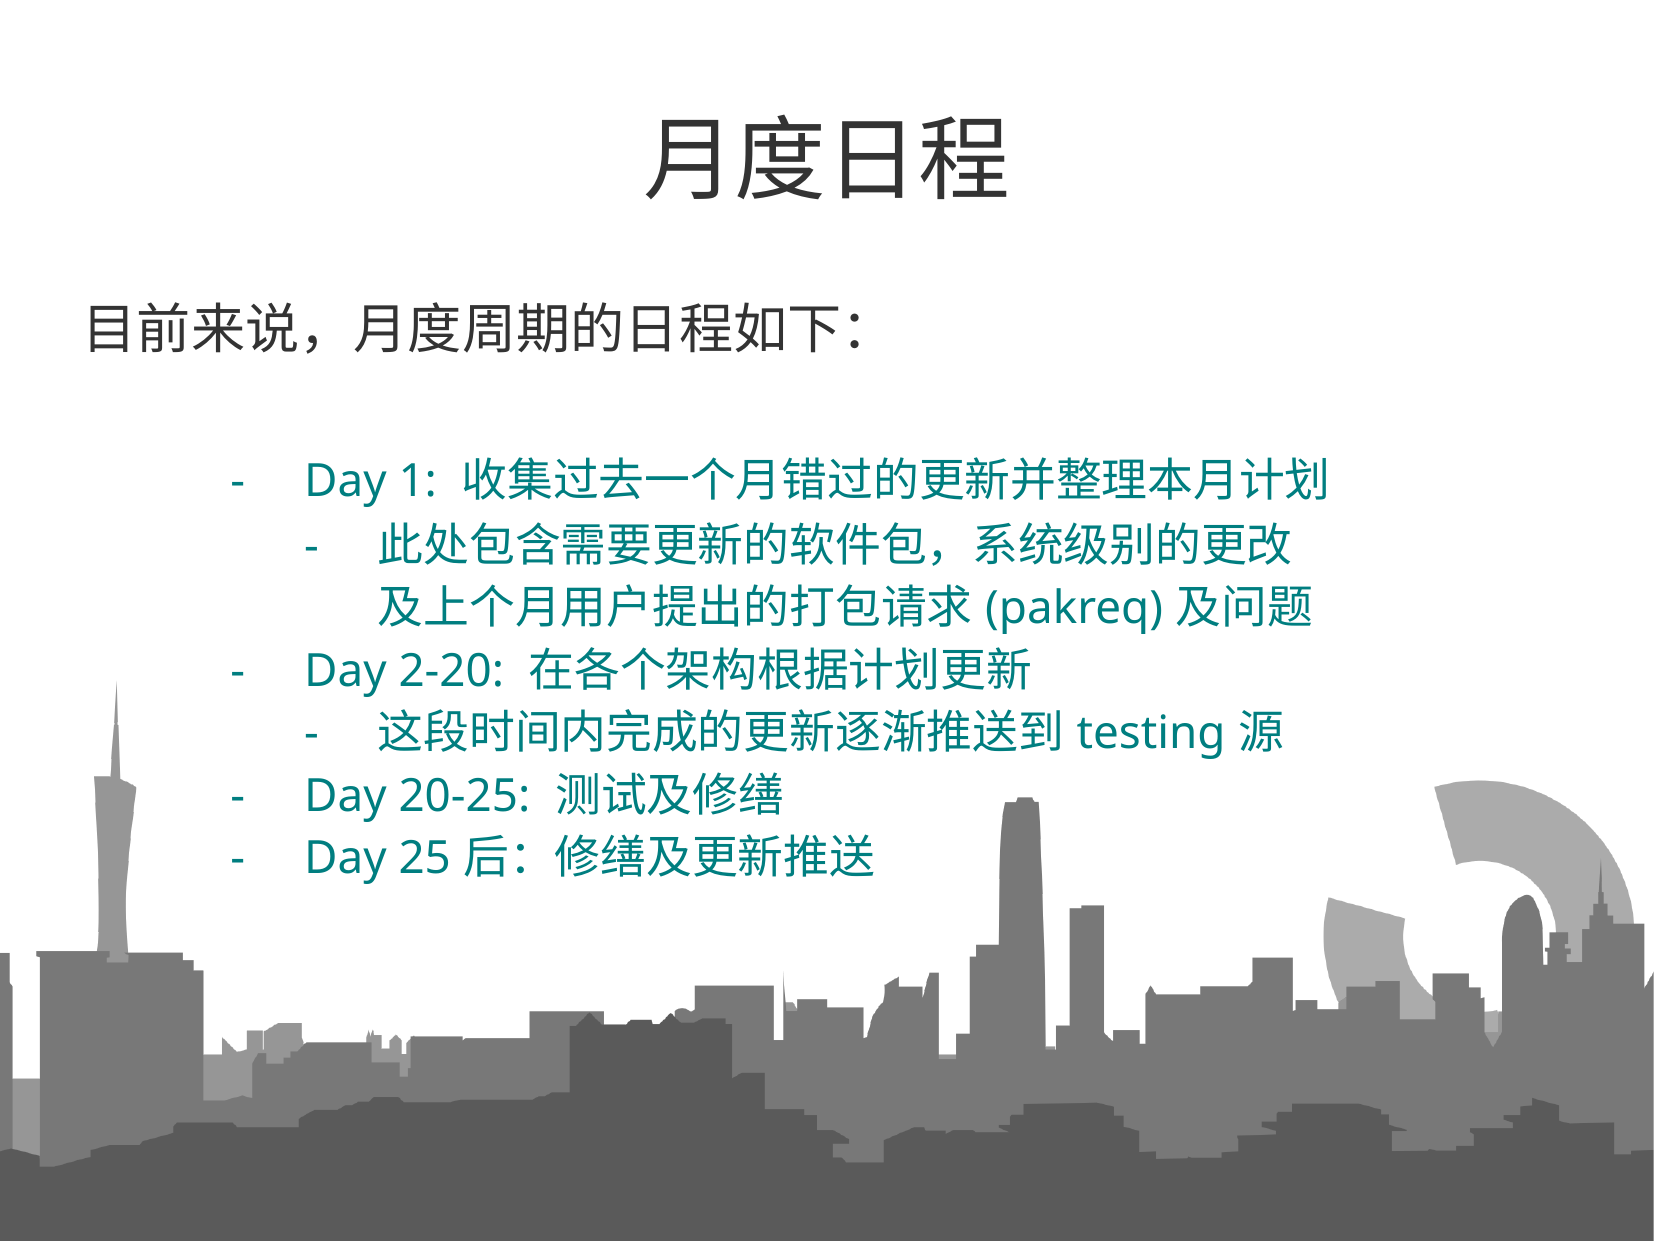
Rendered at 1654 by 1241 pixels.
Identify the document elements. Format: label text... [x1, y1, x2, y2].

picture [0, 0, 1654, 1241]
list 目前来说，月度周期的日程如下： - Day 1: 收集过去一个月错过的更新并整理本月计划 - 此处包含需要更新的软件包，系统级别的更改 及上个月用户提出的打包请求(pakreq)及问题 - Day 2-20: 在各个架构根据计划更新 - 这段时间内完成的更新逐渐推送到testing源 - Day 20-25: 测试及修缮 - Day 25后：修缮及更新推送 [82, 290, 1571, 1010]
title 月度日程 [82, 49, 1571, 257]
